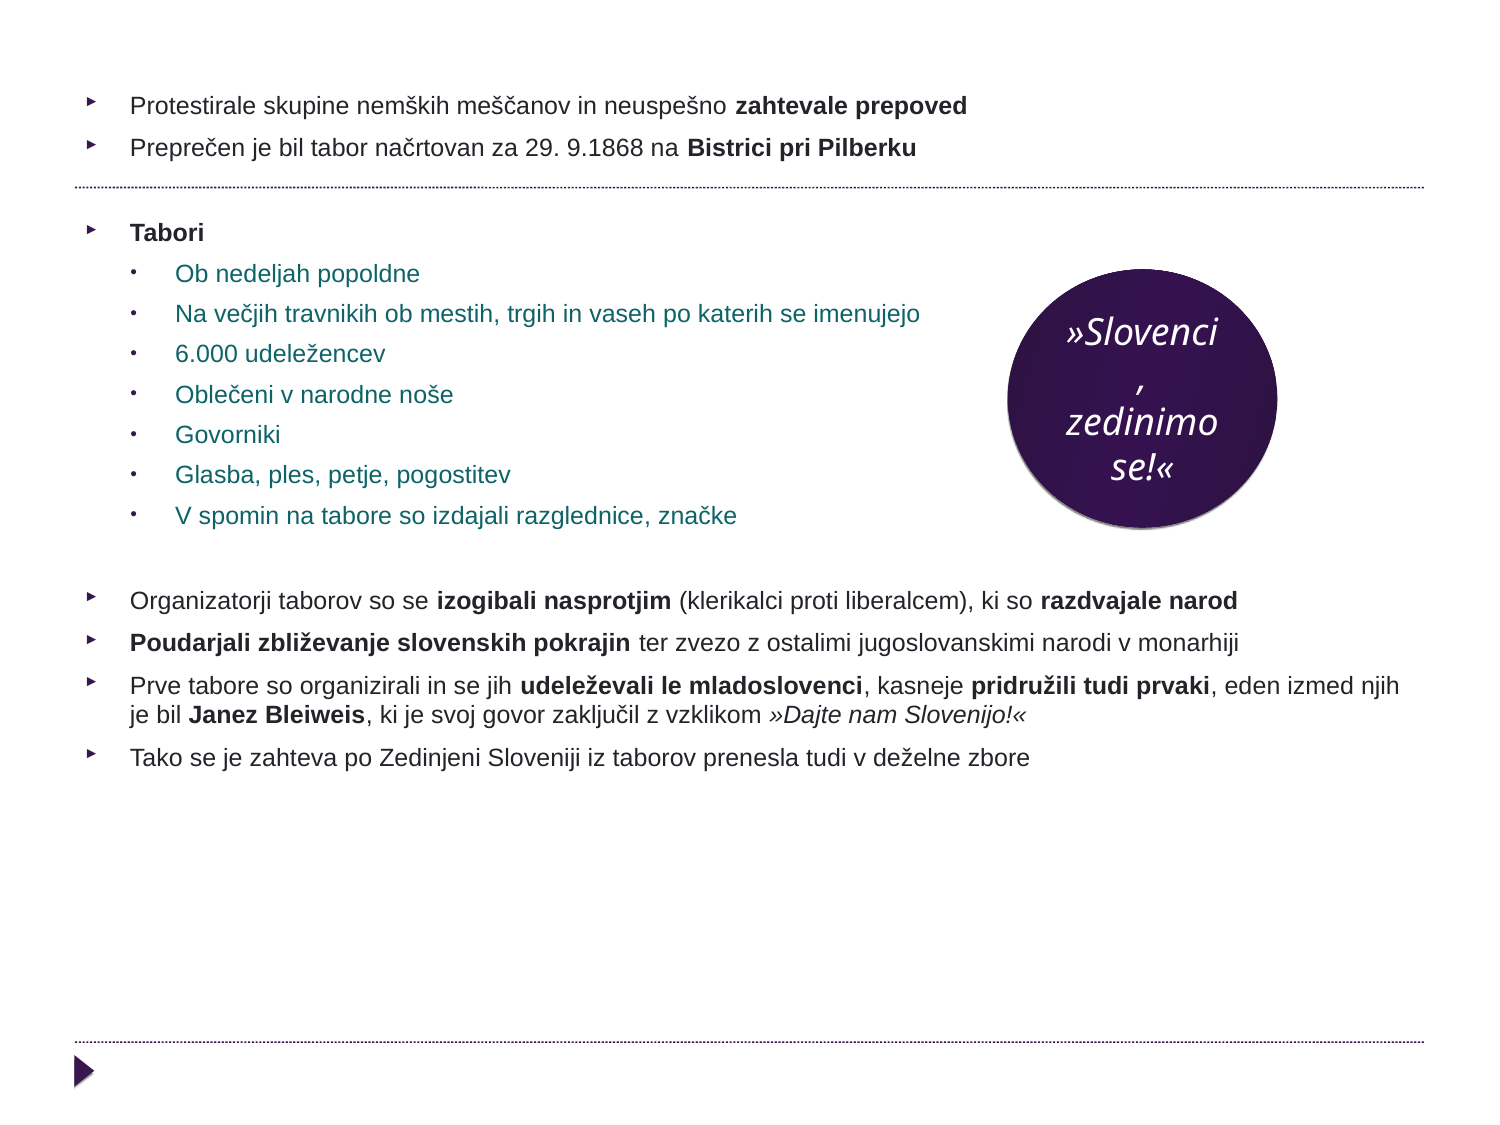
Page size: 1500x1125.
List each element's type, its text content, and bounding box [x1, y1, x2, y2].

list Protestirale skupine nemških meščanov in neuspešno zahtevale prepoved Preprečen je bil tabor načrtovan za 29. 9.1868 na Bistrici pri Pilberku Tabori Ob nedeljah popoldne Na večjih travnikih ob mestih, trgih in vaseh po katerih se imenujejo 6.000 udeležencev Oblečeni v narodne noše Govorniki Glasba, ples, petje, pogostitev V spomin na tabore so izdajali razglednice, značke Organizatorji taborov so se izogibali nasprotjim (klerikalci proti liberalcem), ki so razdvajale narod Poudarjali zbliževanje slovenskih pokrajin ter zvezo z ostalimi jugoslovanskimi narodi v monarhiji Prve tabore so organizirali in se jih udeleževali le mladoslovenci, kasneje pridružili tudi prvaki, eden izmed njih je bil Janez Bleiweis, ki je svoj govor zaključil z vzklikom »Dajte nam Slovenijo!« Tako se je zahteva po Zedinjeni Sloveniji iz taborov prenesla tudi v deželne zbore [70, 82, 1421, 1079]
text_box »Slovenci, zedinimo se!« [1007, 269, 1278, 528]
